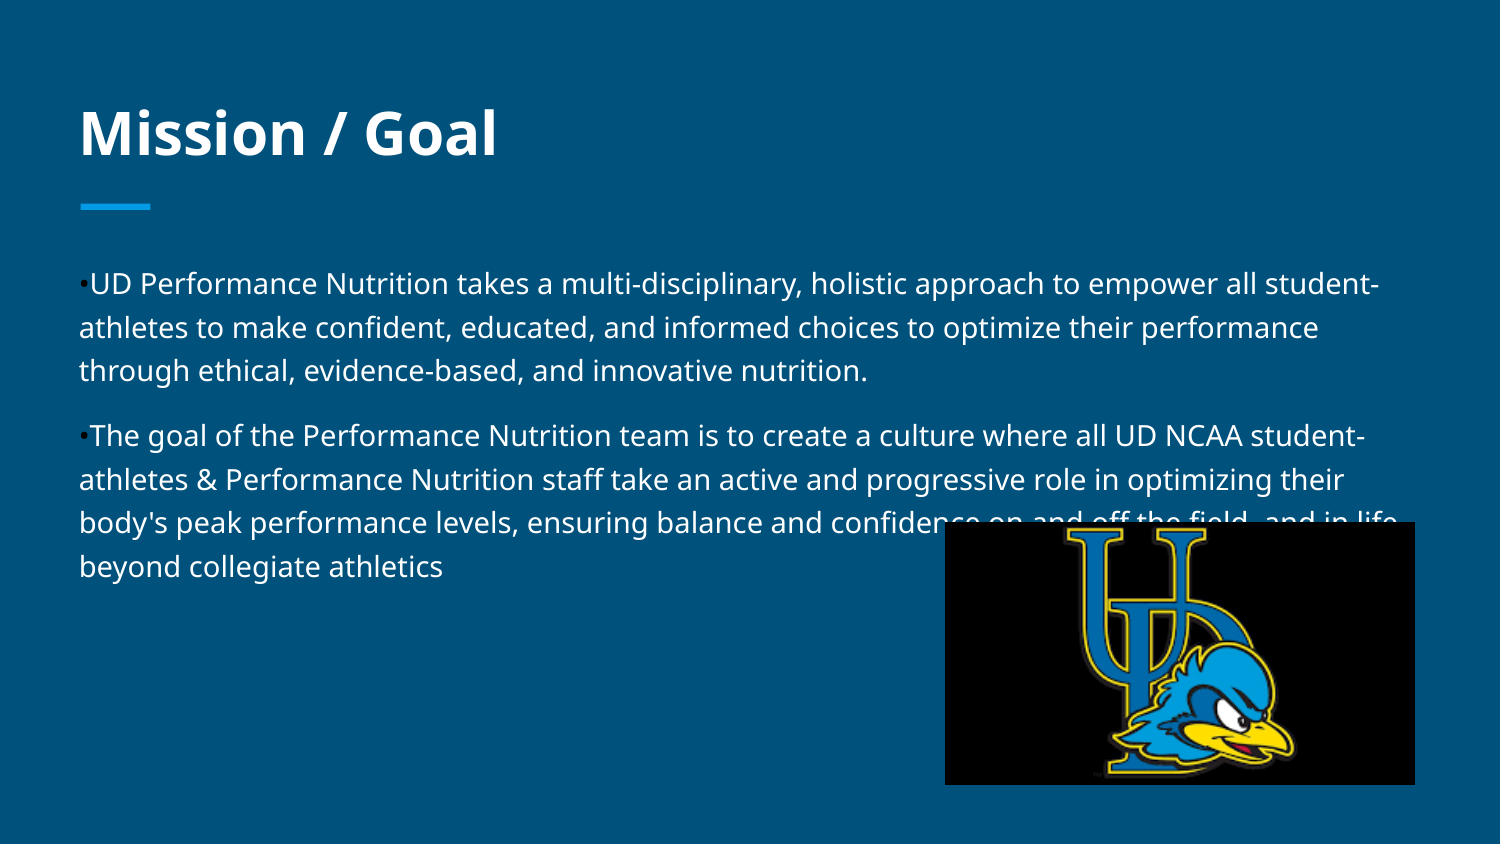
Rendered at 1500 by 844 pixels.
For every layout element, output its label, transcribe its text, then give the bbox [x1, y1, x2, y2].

list •UD Performance Nutrition takes a multi-disciplinary, holistic approach to empower all student-athletes to make confident, educated, and informed choices to optimize their performance through ethical, evidence-based, and innovative nutrition. •The goal of the Performance Nutrition team is to create a culture where all UD NCAA student-athletes & Performance Nutrition staff take an active and progressive role in optimizing their body's peak performance levels, ensuring balance and confidence on and off the field, and in life beyond collegiate athletics [63, 244, 1437, 750]
picture [946, 522, 1414, 784]
title Mission / Goal [63, 75, 1437, 188]
